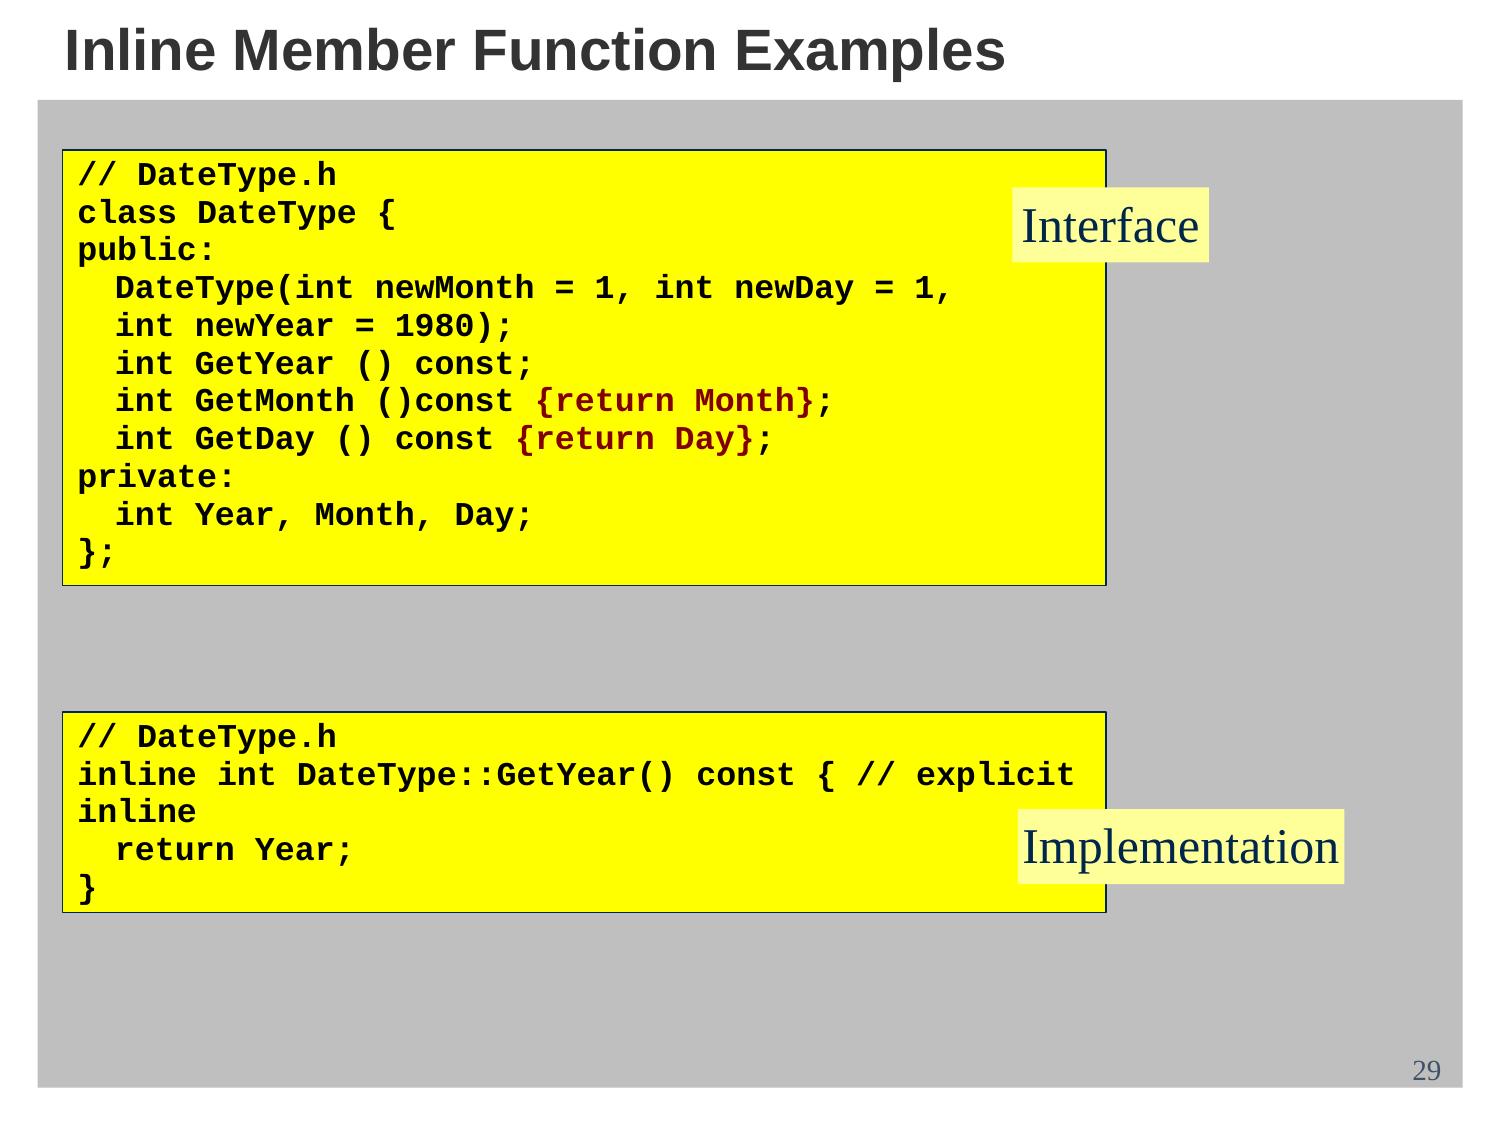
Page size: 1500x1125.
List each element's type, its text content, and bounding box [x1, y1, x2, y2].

list [37, 99, 1463, 1088]
text_box Interface [1012, 187, 1209, 263]
text_box // DateType.h class DateType { public: DateType(int newMonth = 1, int newDay = 1, int newYear = 1980); int GetYear () const; int GetMonth ()const {return Month}; int GetDay () const {return Day}; private: int Year, Month, Day; }; [62, 149, 1107, 601]
text_box Implementation [1017, 809, 1345, 885]
text_box // DateType.h inline int DateType::GetYear() const { // explicit inline return Year; } [62, 711, 1107, 947]
title Inline Member Function Examples [50, 0, 1450, 91]
